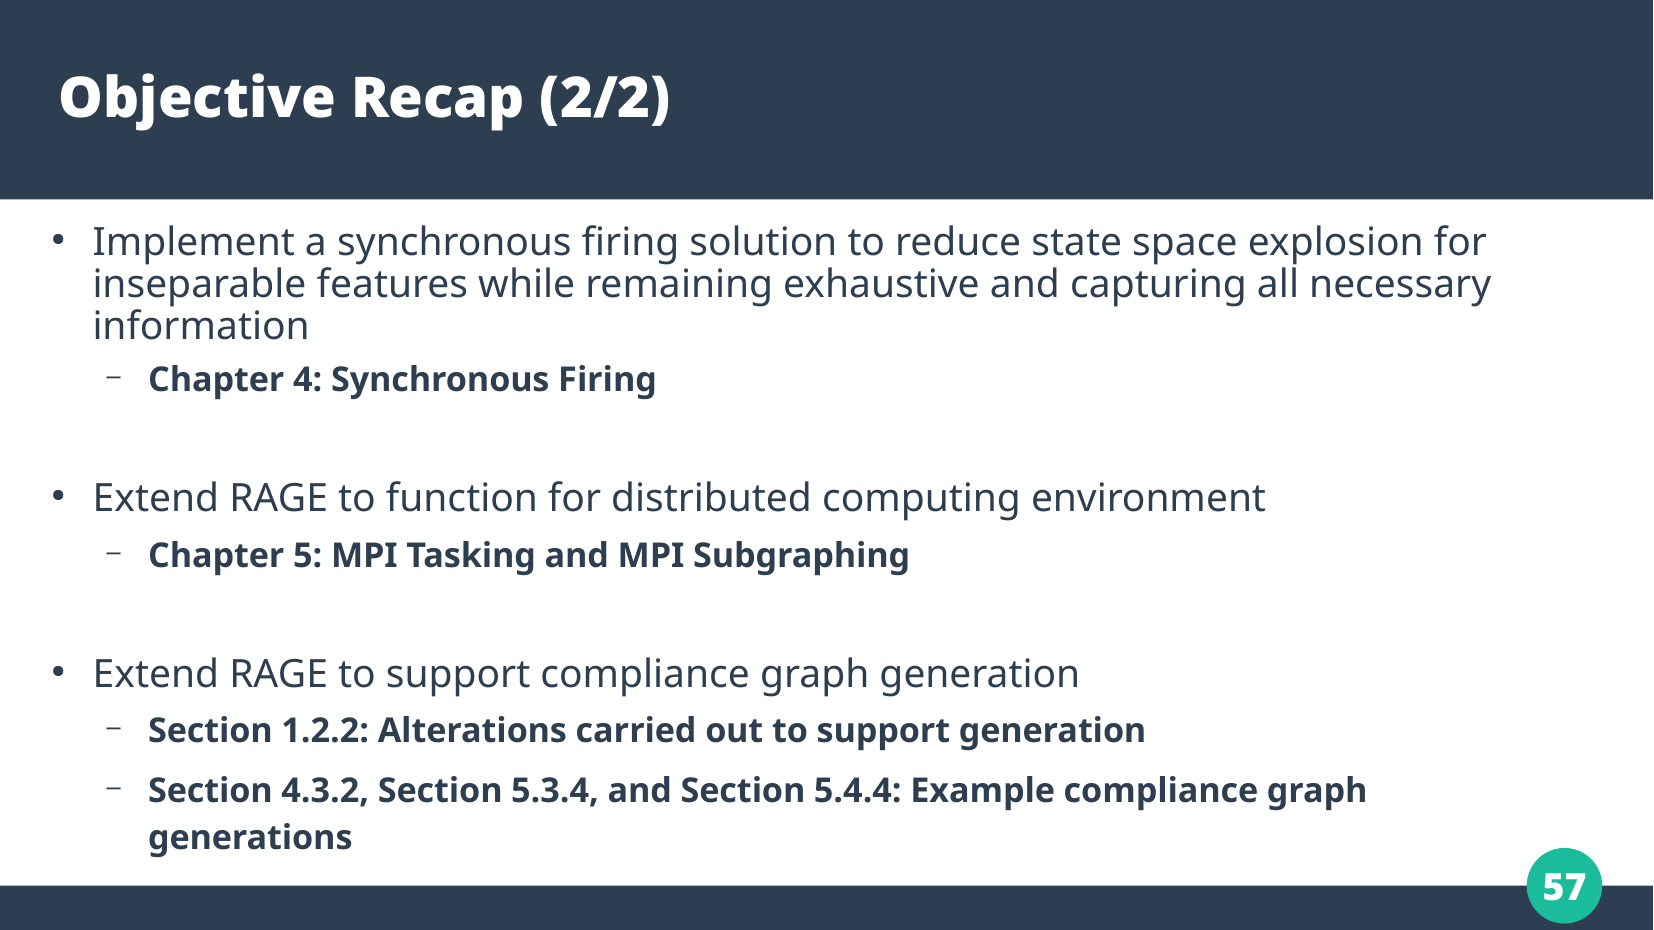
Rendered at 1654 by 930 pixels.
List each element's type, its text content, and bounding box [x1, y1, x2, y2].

title Objective Recap (2/2) [58, 36, 1594, 155]
list Implement a synchronous firing solution to reduce state space explosion for inseparable features while remaining exhaustive and capturing all necessary information Chapter 4: Synchronous Firing Extend RAGE to function for distributed computing environment Chapter 5: MPI Tasking and MPI Subgraphing Extend RAGE to support compliance graph generation Section 1.2.2: Alterations carried out to support generation Section 4.3.2, Section 5.3.4, and Section 5.4.4: Example compliance graph generations [37, 225, 1576, 863]
